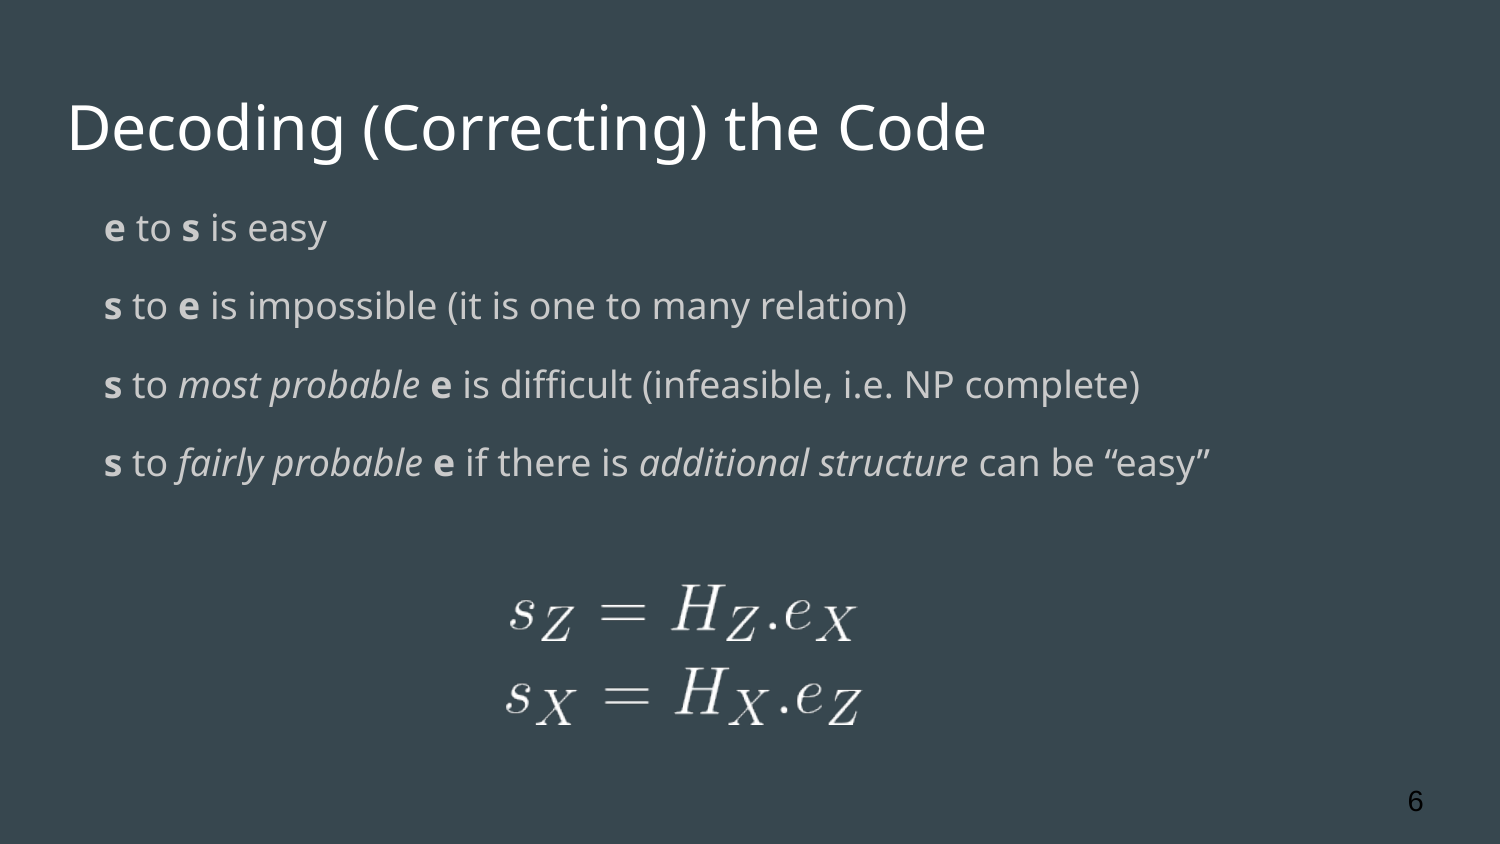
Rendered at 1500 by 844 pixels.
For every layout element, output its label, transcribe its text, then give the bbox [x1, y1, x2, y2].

picture [510, 583, 858, 641]
slide_number <number> [1392, 767, 1483, 833]
title Decoding (Correcting) the Code [51, 72, 1449, 167]
list e to s is easy s to e is impossible (it is one to many relation) s to most probable e is difficult (infeasible, i.e. NP complete) s to fairly probable e if there is additional structure can be “easy” [51, 189, 1449, 750]
picture [506, 666, 863, 725]
